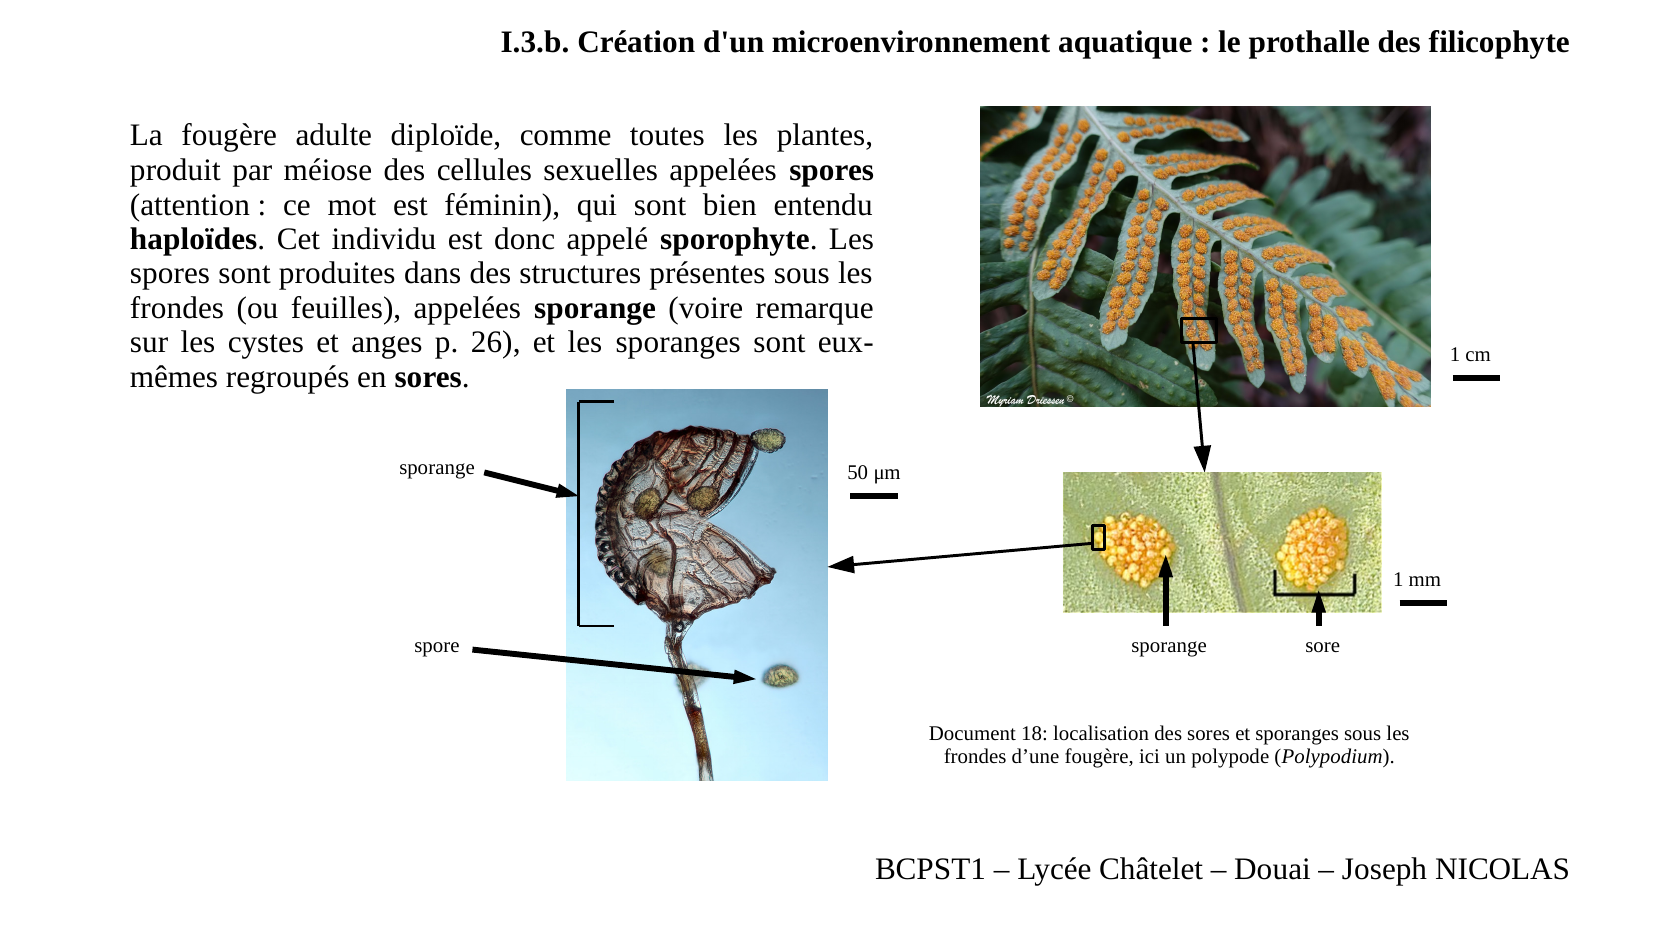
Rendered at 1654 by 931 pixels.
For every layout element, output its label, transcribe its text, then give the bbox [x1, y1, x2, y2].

text_box I.3.b. Création d'un microenvironnement aquatique : le prothalle des filicophyte [165, 5, 1572, 78]
picture [1062, 472, 1382, 613]
text_box spore [366, 601, 508, 689]
text_box 1 mm [1381, 568, 1453, 592]
picture [1183, 320, 1215, 341]
text_box sporange [366, 424, 508, 512]
text_box sore [1251, 601, 1394, 689]
text_box La fougère adulte diploïde, comme toutes les plantes, produit par méiose des cellules sexuelles appelées spores (attention : ce mot est féminin), qui sont bien entendu haploïdes. Cet individu est donc appelé sporophyte. Les spores sont produites dans des structures présentes sous les frondes (ou feuilles), appelées sporange (voire remarque sur les cystes et anges p. 26), et les sporanges sont eux-mêmes regroupés en sores. [129, 118, 875, 680]
picture [980, 106, 1431, 407]
text_box 50 μm [838, 461, 910, 485]
text_box sporange [1098, 601, 1241, 689]
text_box Document 18: localisation des sores et sporanges sous les frondes d’une fougère, ici un polypode (Polypodium). [897, 687, 1441, 780]
picture [566, 389, 828, 781]
text_box 1 cm [1435, 343, 1506, 367]
picture [1094, 527, 1103, 548]
text_box BCPST1 – Lycée Châtelet – Douai – Joseph NICOLAS [637, 832, 1571, 905]
